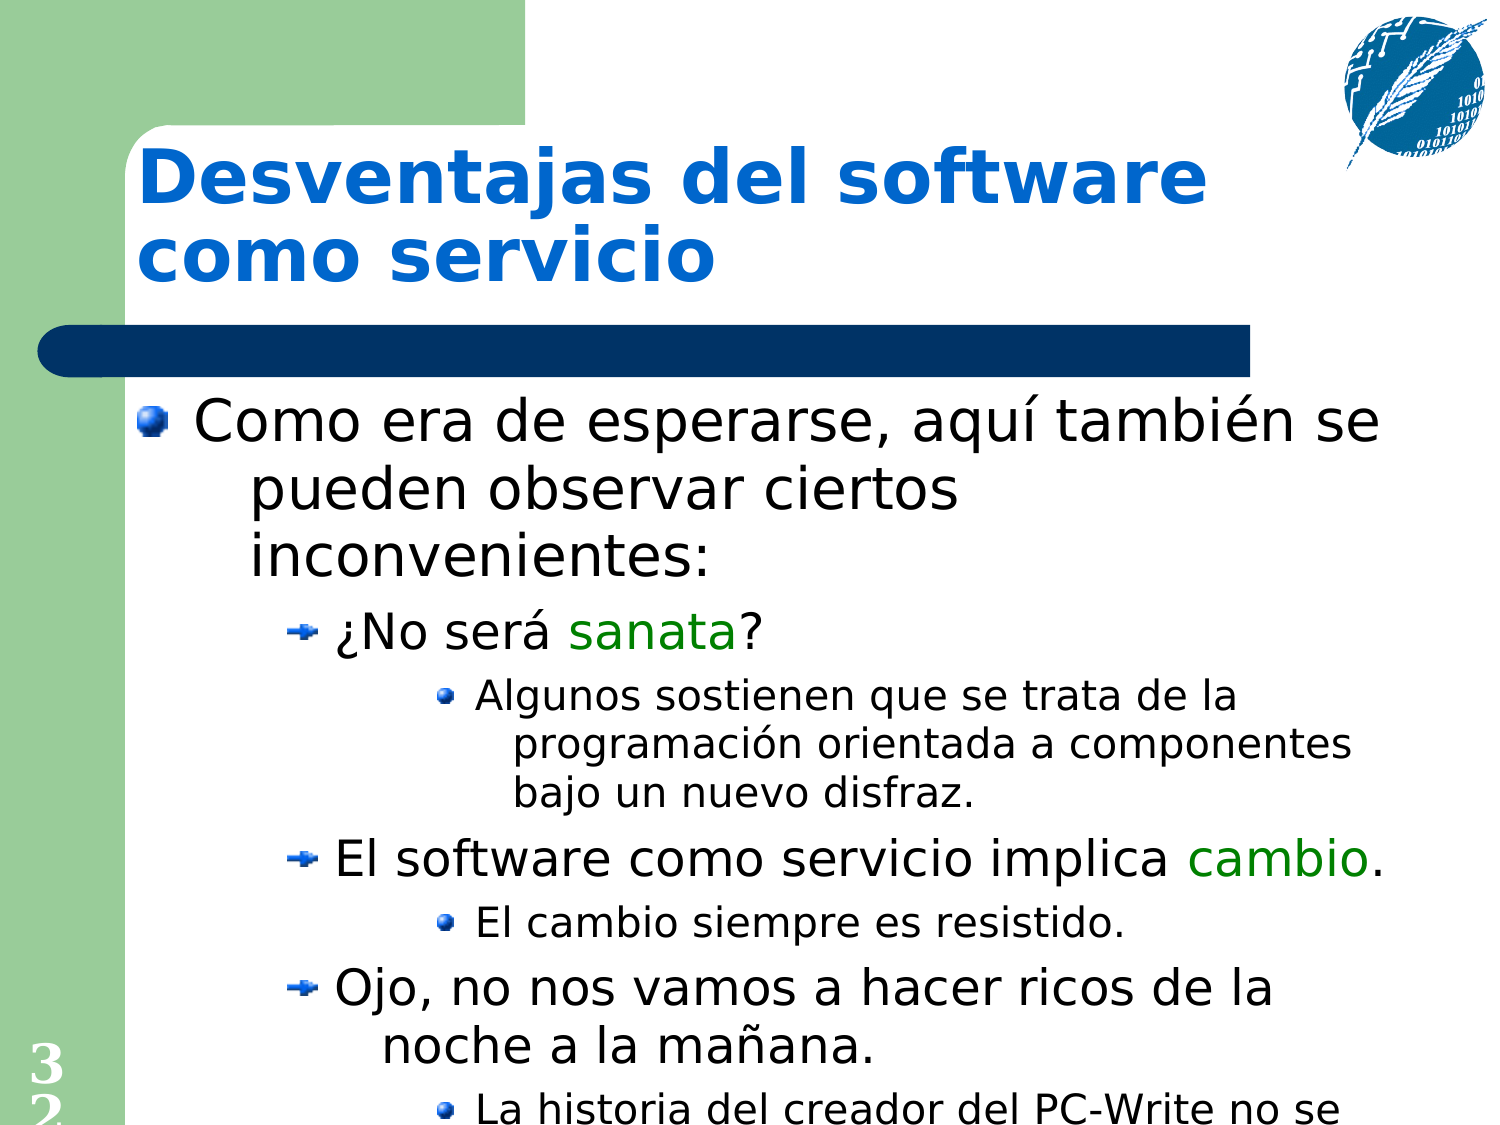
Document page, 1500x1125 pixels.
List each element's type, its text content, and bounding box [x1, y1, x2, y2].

picture [1416, 140, 1425, 149]
title Desventajas del software como servicio [136, 135, 1414, 302]
picture [1433, 139, 1440, 147]
picture [1427, 138, 1431, 148]
picture [1341, 15, 1487, 172]
picture [1436, 127, 1450, 136]
picture [437, 1102, 454, 1119]
list Como era de esperarse, aquí también se pueden observar ciertos inconvenientes: ¿No será sanata? Algunos sostienen que se trata de la programación orientada a componentes bajo un nuevo disfraz. El software como servicio implica cambio. El cambio siempre es resistido. Ojo, no nos vamos a hacer ricos de la noche a la mañana. La historia del creador del PC-Write no se va a repetir. [137, 387, 1400, 1067]
